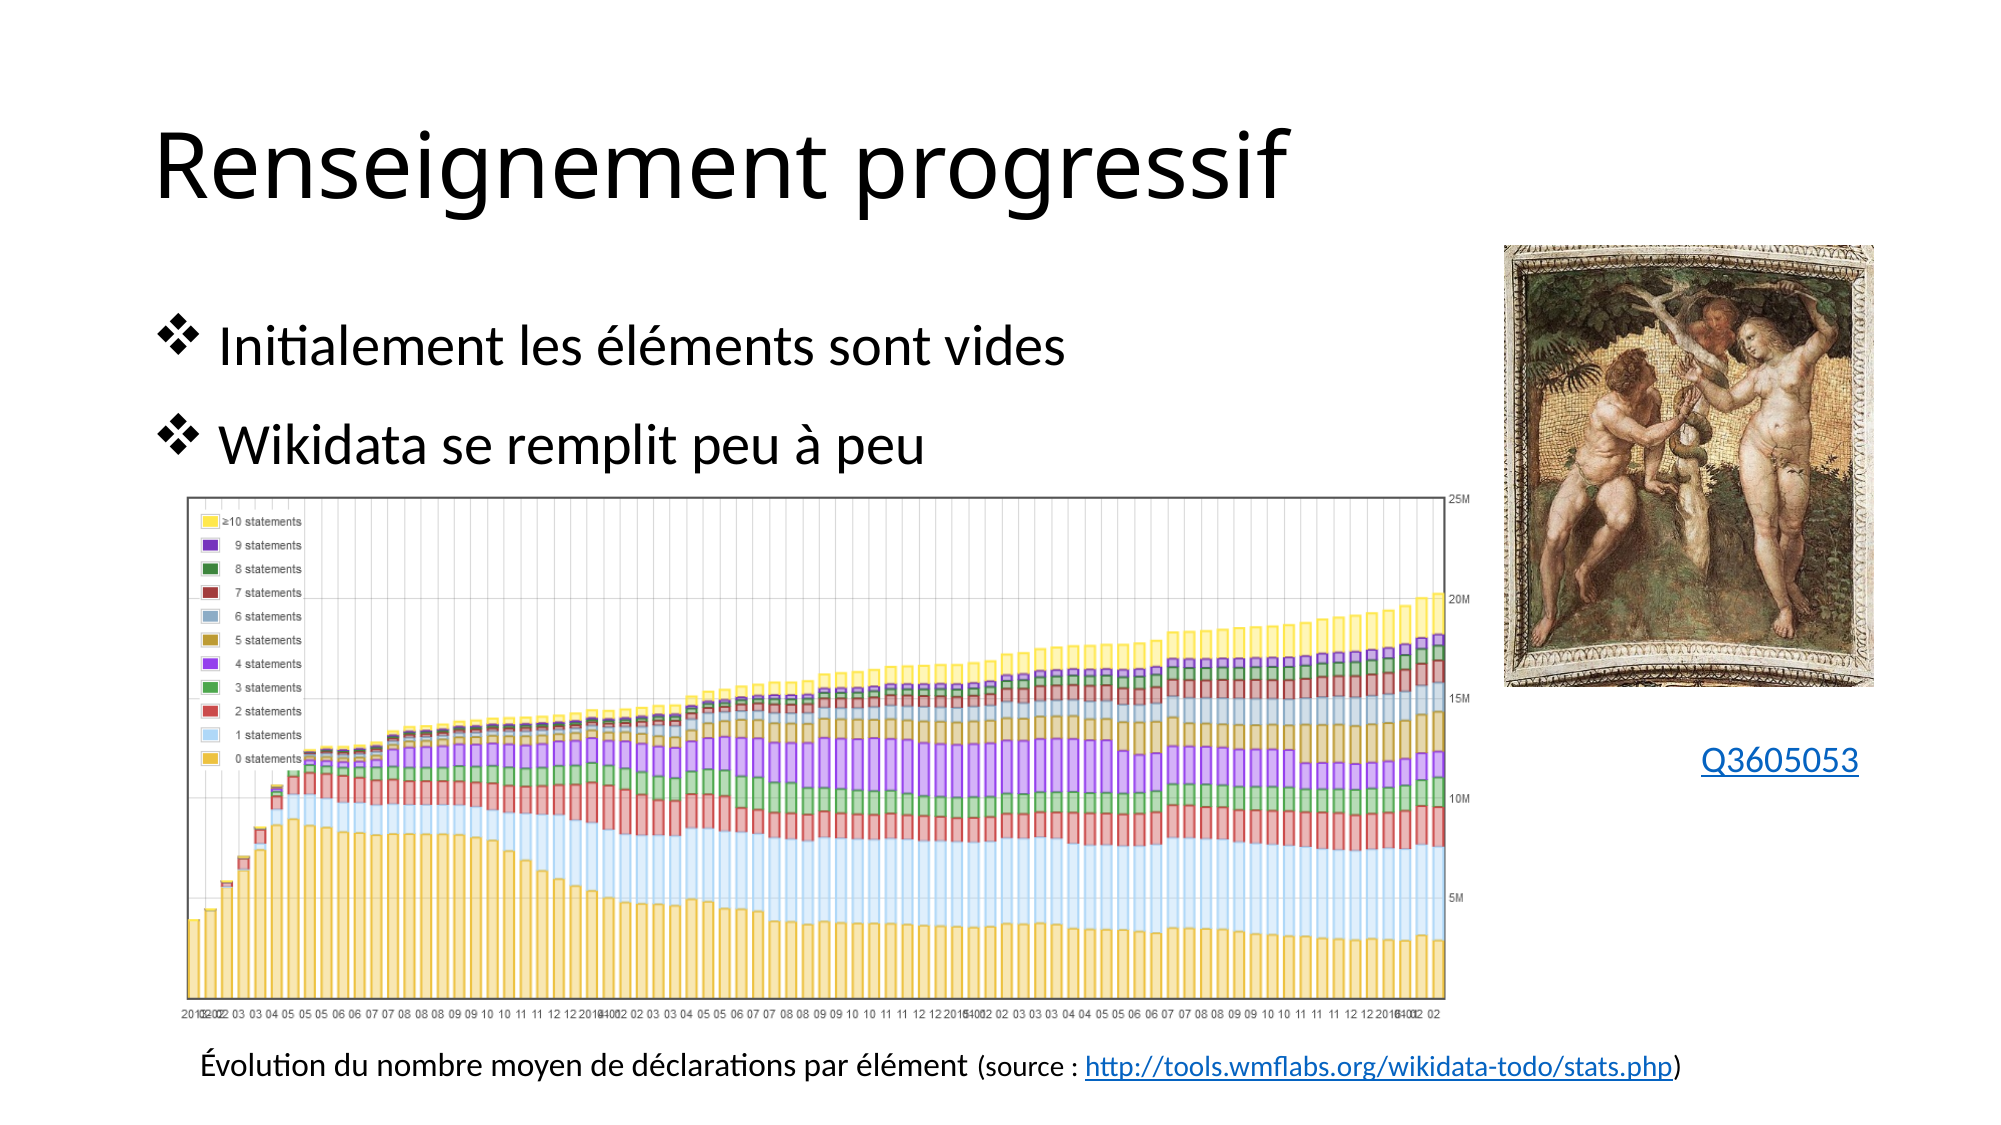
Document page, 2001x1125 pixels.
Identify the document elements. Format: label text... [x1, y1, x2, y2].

picture [176, 487, 1480, 1028]
text_box Évolution du nombre moyen de déclarations par élément (source : http://tools.wmflabs.org/wikidata-todo/stats.php) [185, 1036, 1697, 1091]
title Renseignement progressif [137, 59, 1863, 278]
picture [1504, 245, 1874, 687]
list Initialement les éléments sont vides Wikidata se remplit peu à peu [137, 299, 1863, 1014]
text_box Q3605053 [1686, 727, 1875, 788]
